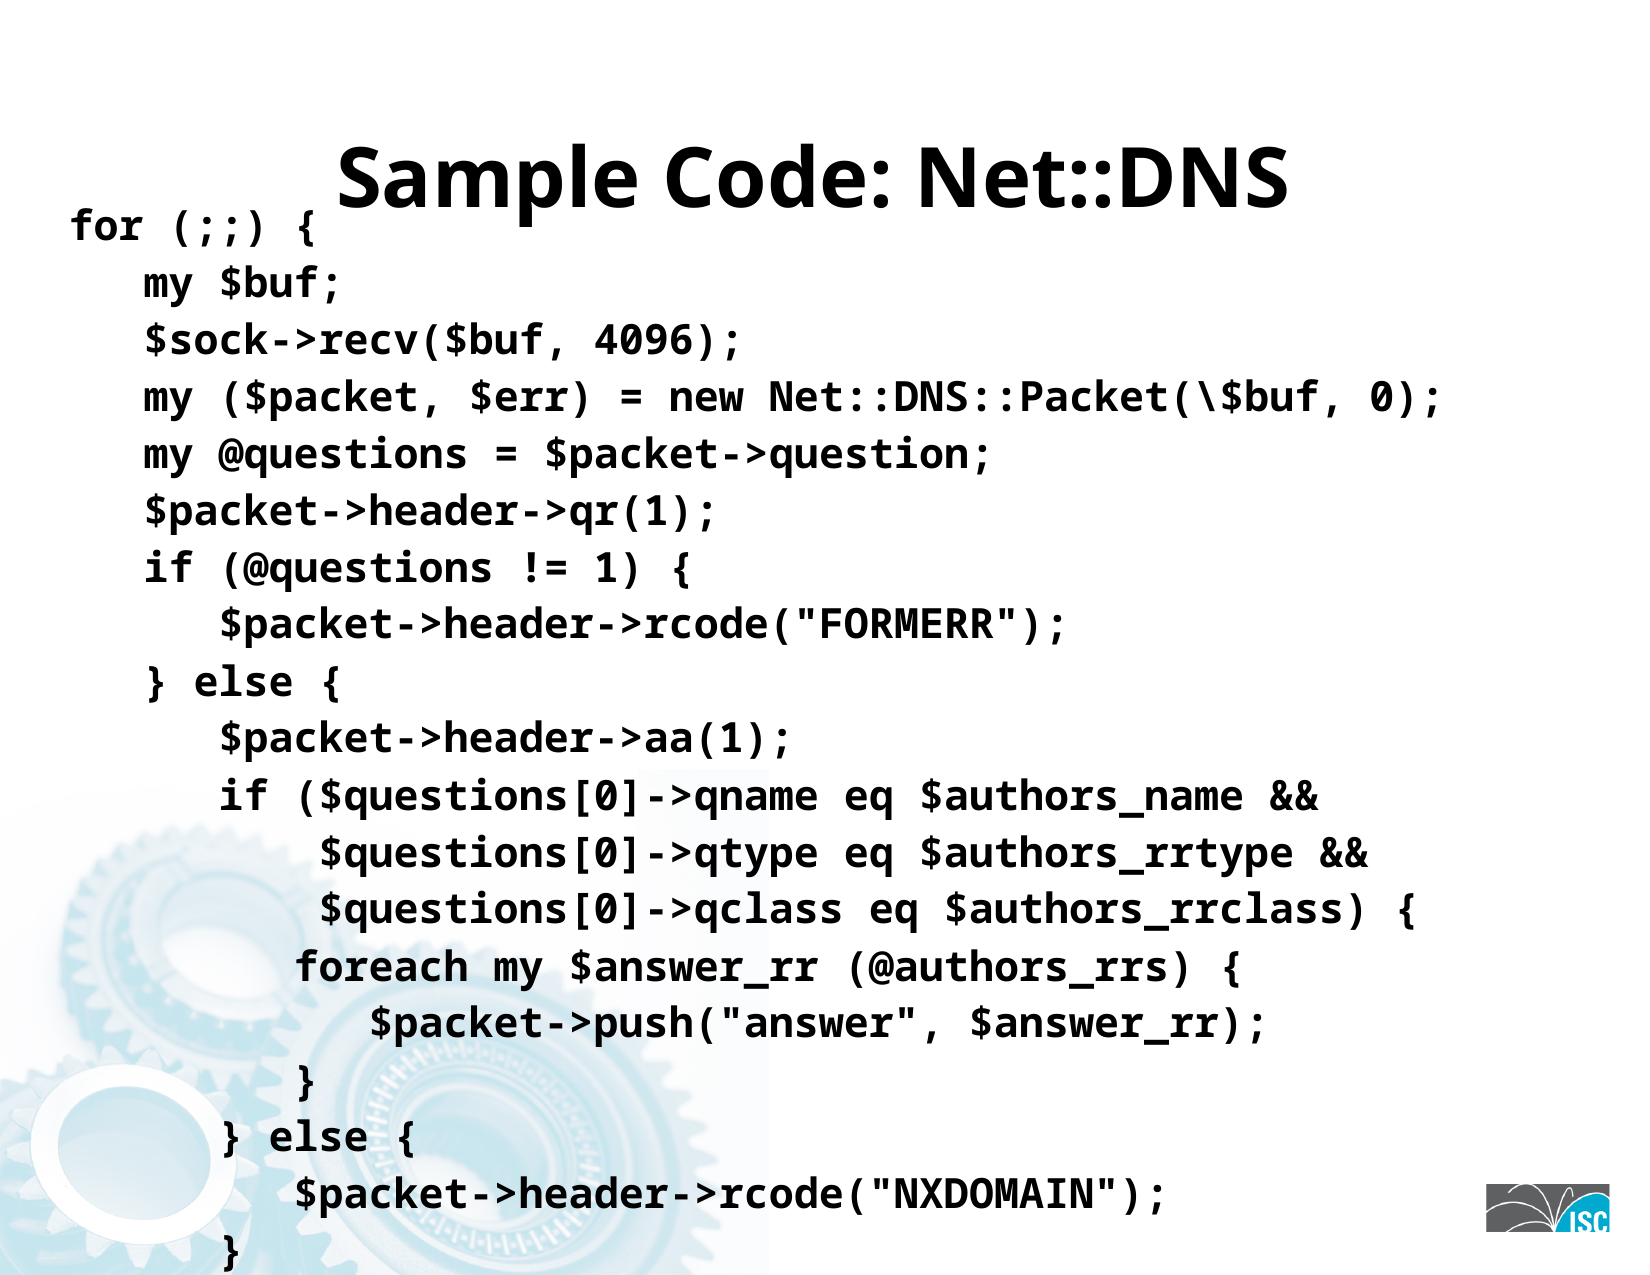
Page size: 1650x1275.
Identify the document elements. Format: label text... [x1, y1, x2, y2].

text_box for (;;) { my $buf; $sock->recv($buf, 4096); my ($packet, $err) = new Net::DNS::Packet(\$buf, 0); my @questions = $packet->question; $packet->header->qr(1); if (@questions != 1) { $packet->header->rcode("FORMERR"); } else { $packet->header->aa(1); if ($questions[0]->qname eq $authors_name && $questions[0]->qtype eq $authors_rrtype && $questions[0]->qclass eq $authors_rrclass) { foreach my $answer_rr (@authors_rrs) { $packet->push("answer", $answer_rr); } } else { $packet->header->rcode("NXDOMAIN"); } } $sock->send($packet->data); } [53, 187, 1613, 1275]
title Sample Code: Net::DNS [112, 38, 1515, 187]
picture [0, 0, 1650, 1275]
